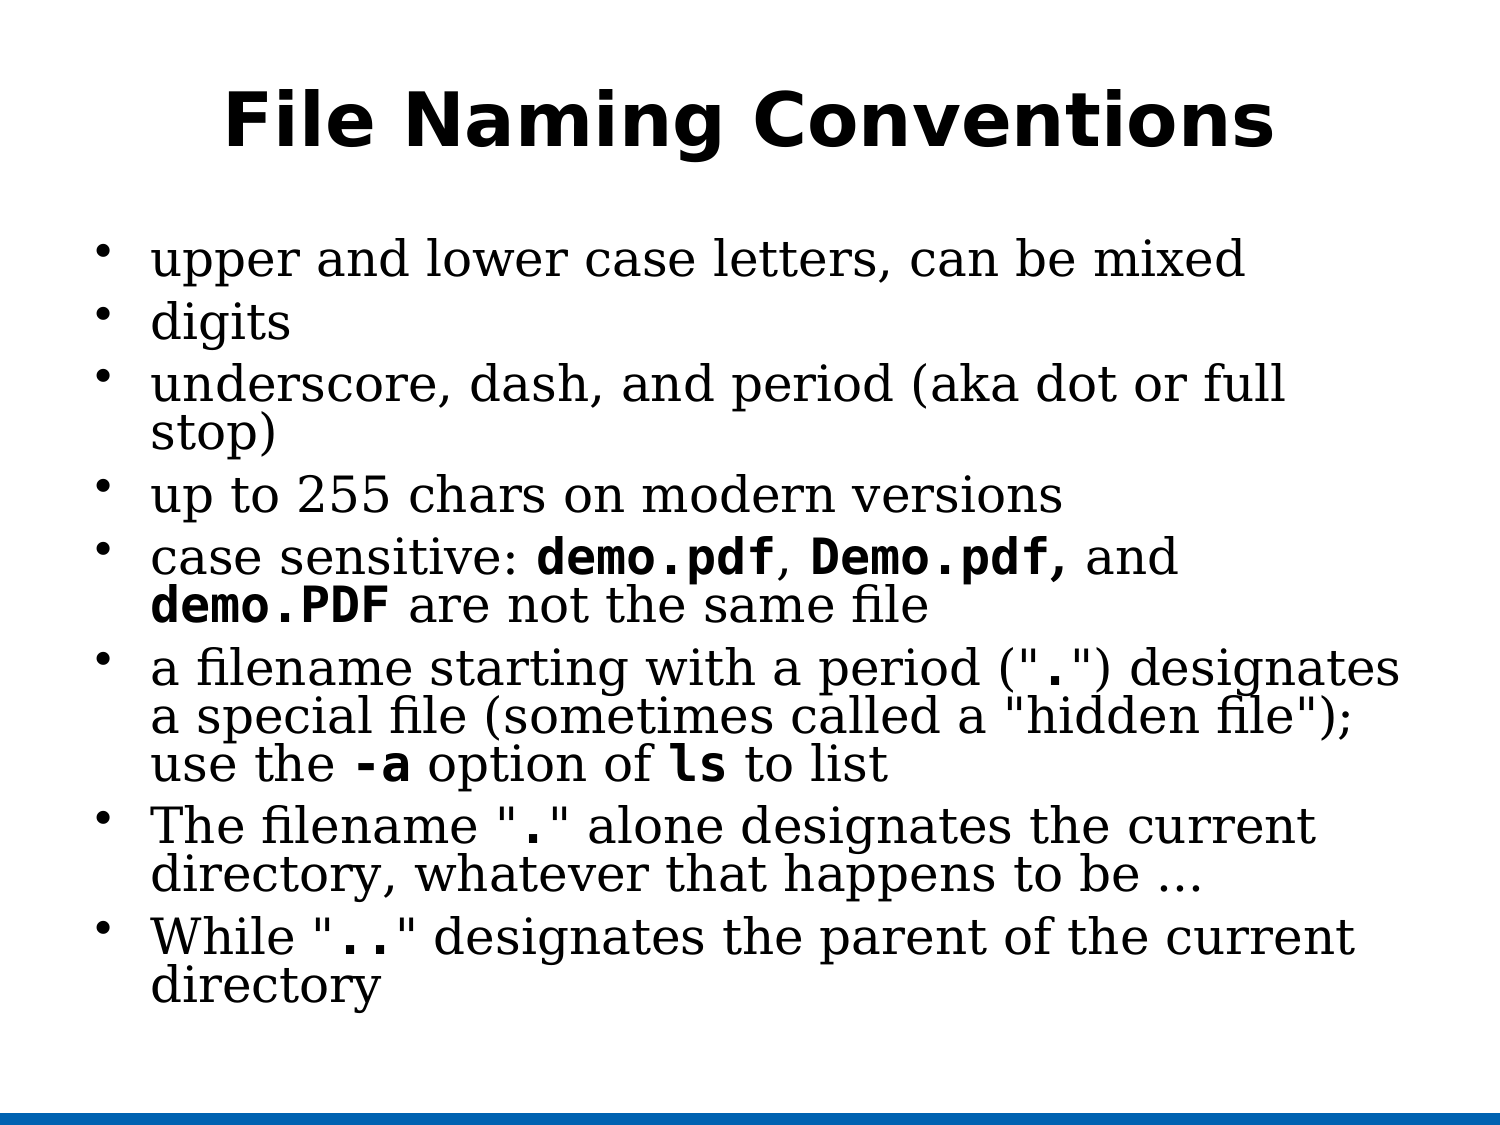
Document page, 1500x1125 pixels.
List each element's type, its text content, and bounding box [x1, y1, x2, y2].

title File Naming Conventions [75, 45, 1426, 188]
list upper and lower case letters, can be mixed digits underscore, dash, and period (aka dot or full stop) up to 255 chars on modern versions case sensitive: demo.pdf, Demo.pdf, and demo.PDF are not the same file a filename starting with a period (".") designates a special file (sometimes called a "hidden file"); use the -a option of ls to list The filename "." alone designates the current directory, whatever that happens to be ... While ".." designates the parent of the current directory [79, 230, 1430, 1032]
